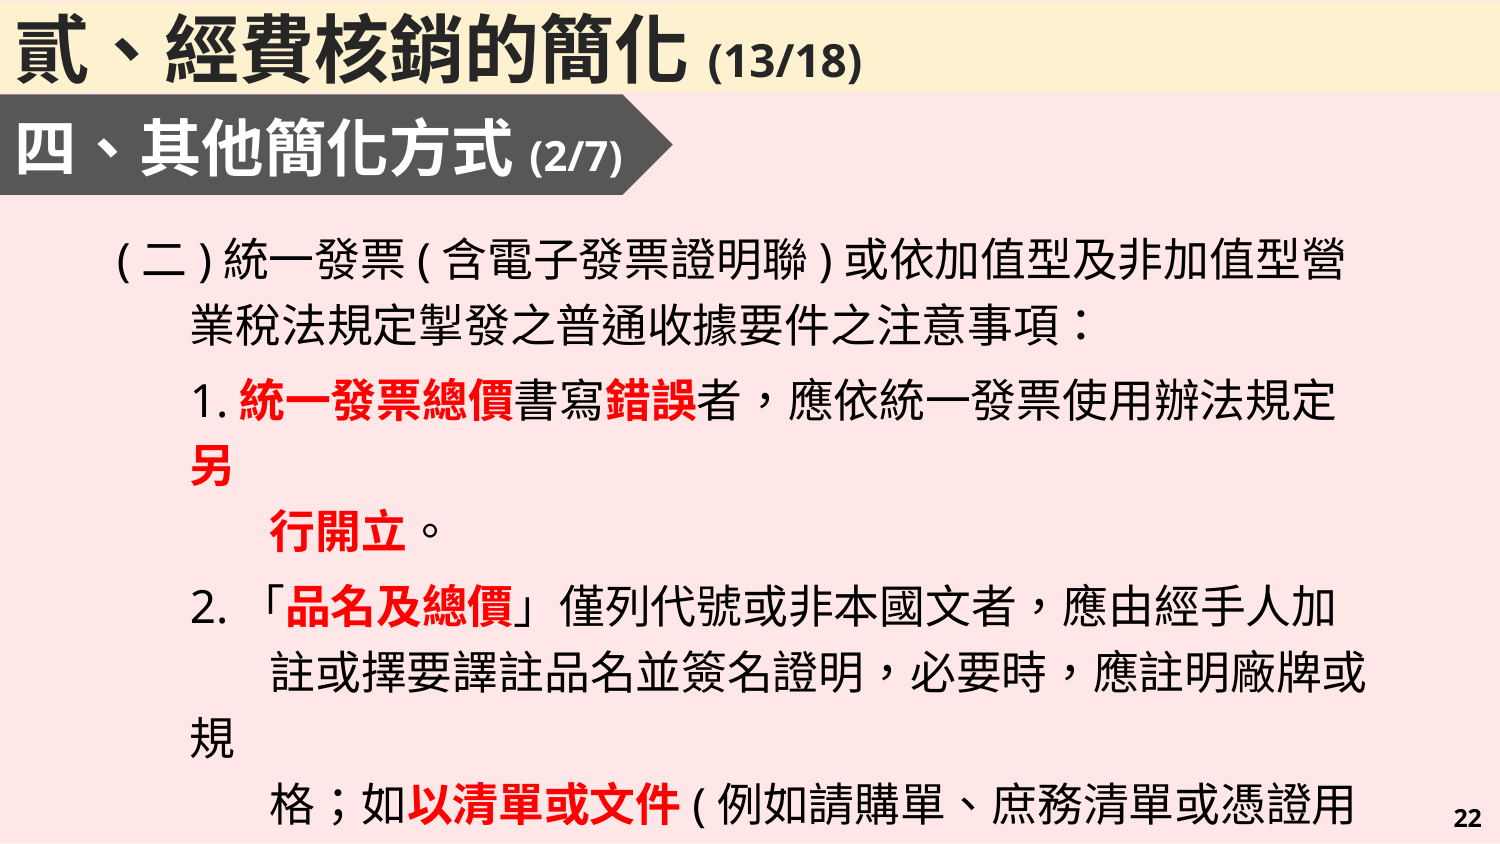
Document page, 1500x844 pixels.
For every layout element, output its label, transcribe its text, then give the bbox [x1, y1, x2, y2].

list (二)統一發票(含電子發票證明聯)或依加值型及非加值型營業稅法規定掣發之普通收據要件之注意事項： 1.統一發票總價書寫錯誤者，應依統一發票使用辦法規定另 行開立。 2.「品名及總價」僅列代號或非本國文者，應由經手人加 註或擇要譯註品名並簽名證明，必要時，應註明廠牌或規 格；如以清單或文件(例如請購單、庶務清單或憑證用紙) 佐證者，免逐項記明。 [101, 212, 1389, 773]
text_box [0, 93, 1500, 844]
text_box 四、其他簡化方式(2/7) [0, 97, 648, 195]
text_box 貳、經費核銷的簡化(13/18) [0, 2, 1500, 93]
slide_number <編號> [1137, 671, 1498, 844]
